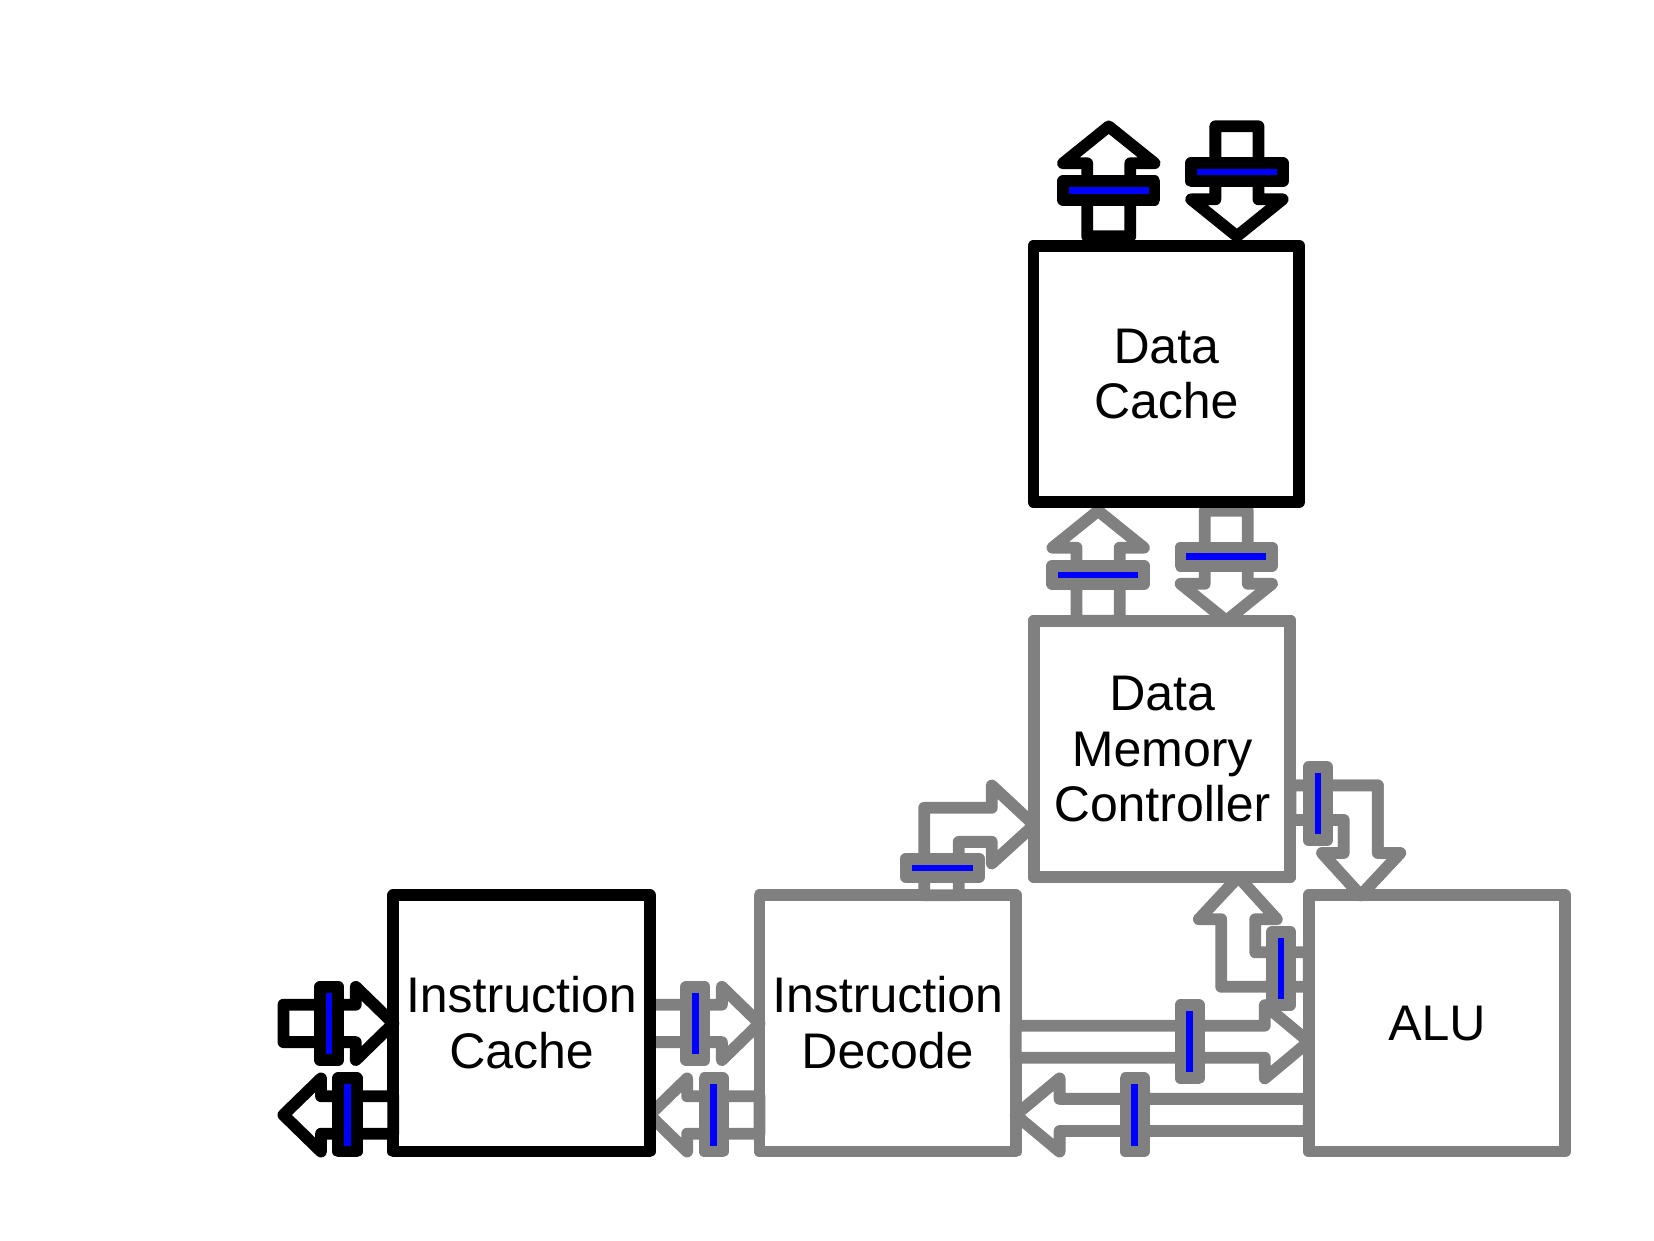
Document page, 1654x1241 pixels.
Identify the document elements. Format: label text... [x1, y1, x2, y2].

text_box [1191, 126, 1283, 237]
text_box [650, 1078, 760, 1152]
text_box [1291, 767, 1401, 896]
text_box Instruction Decode [759, 895, 1016, 1152]
text_box [283, 986, 394, 1061]
text_box [1015, 1005, 1309, 1079]
text_box [1198, 877, 1309, 1006]
text_box [1062, 126, 1155, 237]
text_box Instruction Cache [393, 895, 650, 1152]
text_box [650, 986, 760, 1061]
text_box ALU [1308, 895, 1565, 1152]
text_box [1015, 1078, 1309, 1152]
text_box [905, 785, 1034, 896]
text_box [1052, 510, 1144, 620]
text_box [1180, 510, 1273, 620]
text_box Data Memory Controller [1034, 620, 1291, 877]
text_box Data Cache [1033, 245, 1300, 502]
text_box [283, 1078, 394, 1152]
